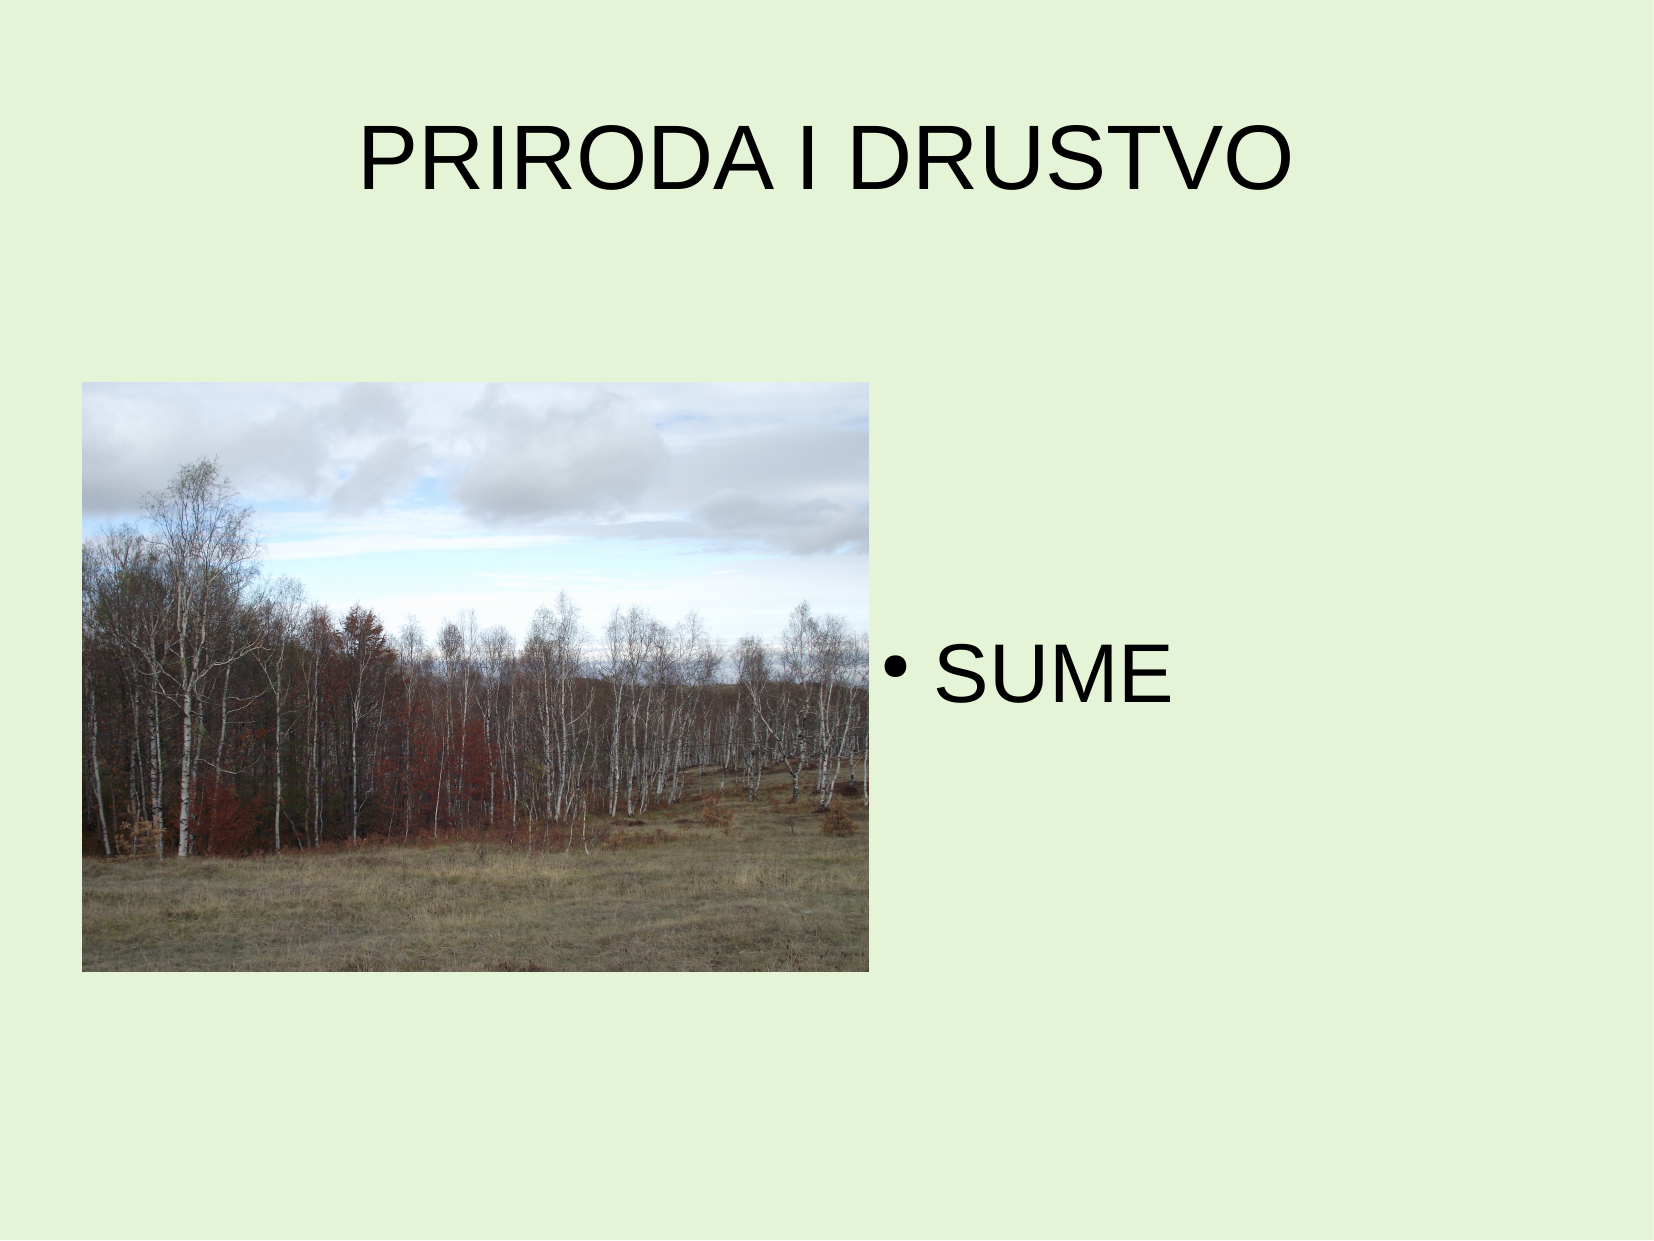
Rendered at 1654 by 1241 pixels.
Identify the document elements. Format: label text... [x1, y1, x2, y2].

title PRIRODA I DRUSTVO [82, 49, 1571, 257]
list SUME [845, 290, 1572, 1109]
picture [82, 382, 845, 972]
